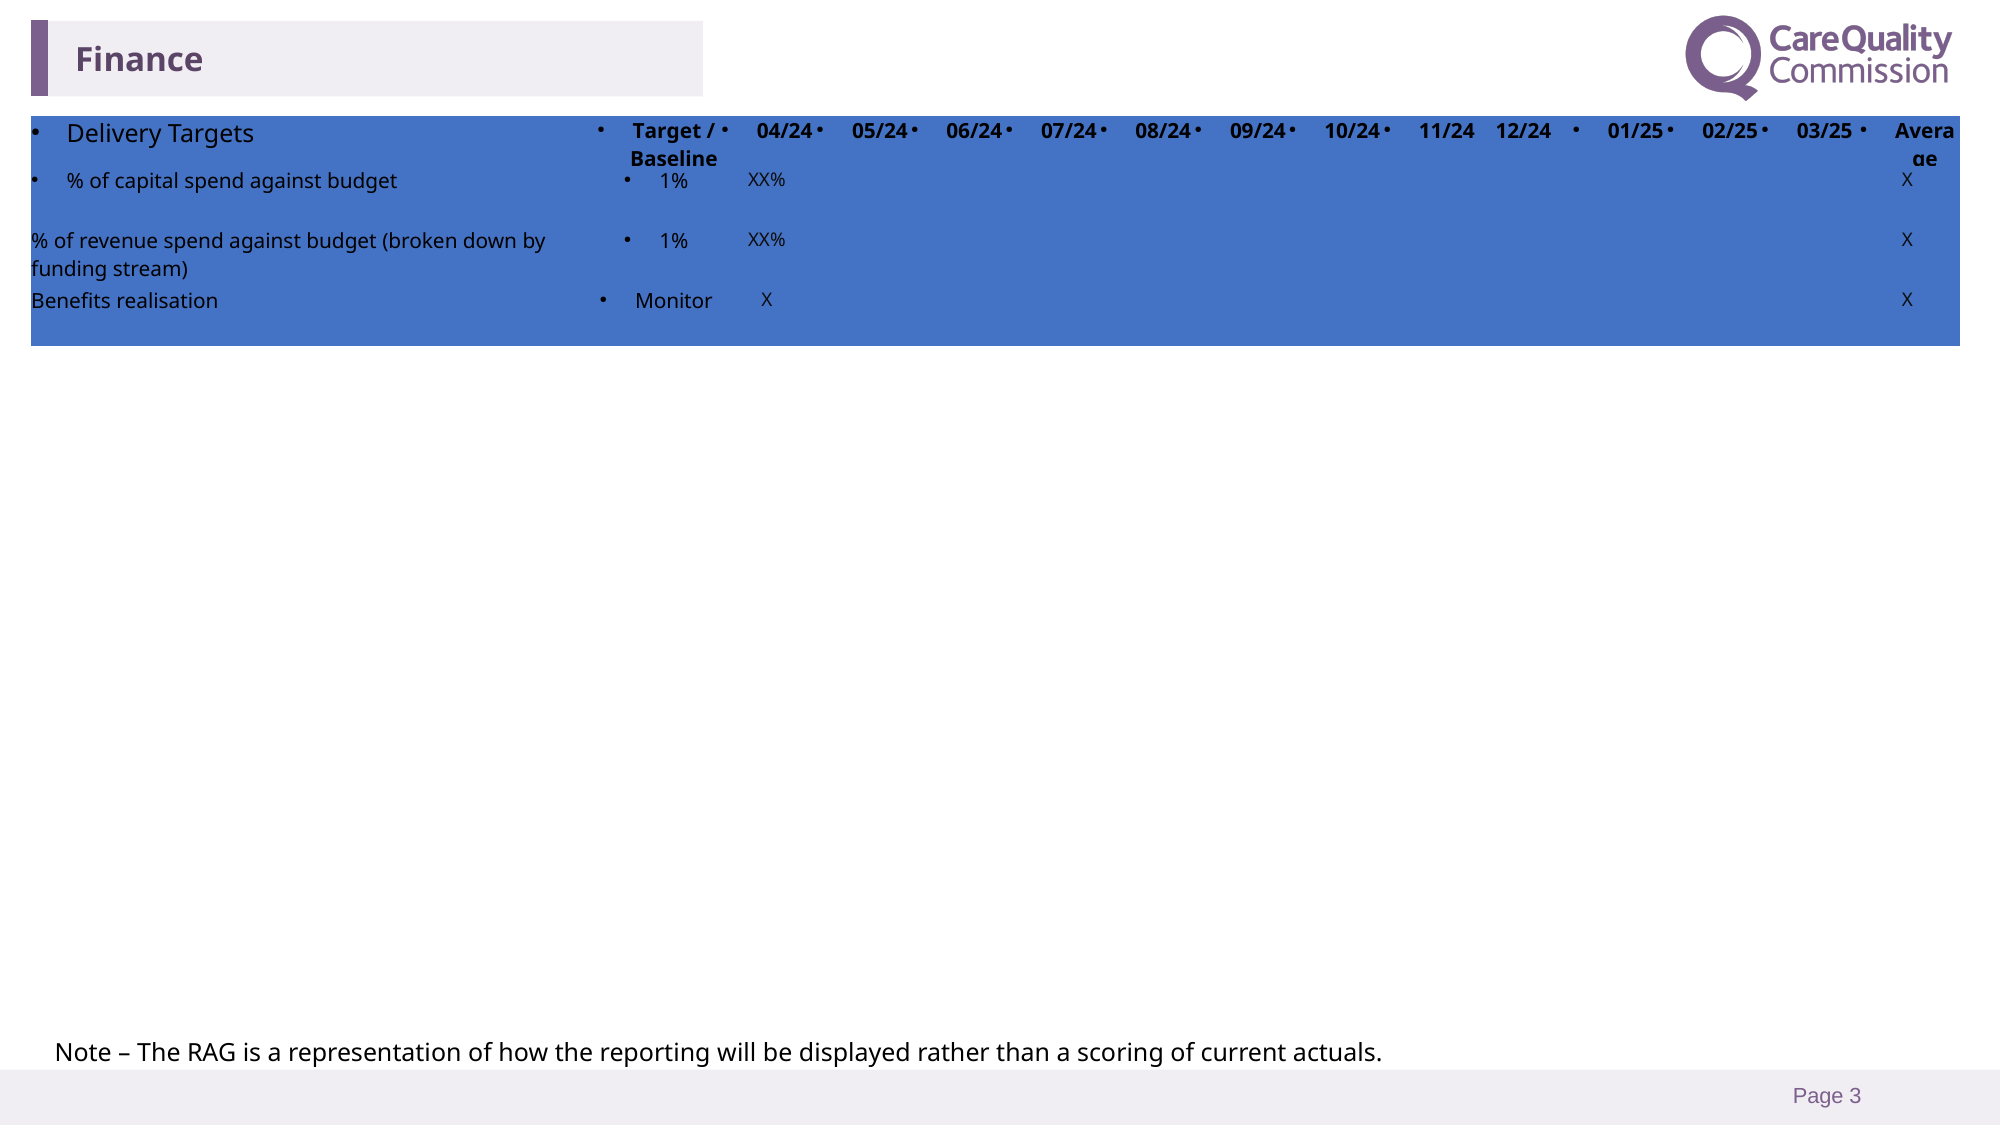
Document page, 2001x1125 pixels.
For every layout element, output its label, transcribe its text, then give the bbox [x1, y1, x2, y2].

table_cell X [719, 286, 815, 346]
table_cell 1% [593, 226, 719, 286]
table_header 07/24 [1004, 116, 1098, 166]
picture [1685, 15, 1953, 101]
table_cell [815, 226, 909, 286]
table_cell 1% [593, 166, 719, 226]
table_cell X [1854, 166, 1960, 226]
table_cell [1287, 226, 1382, 286]
table_cell [1382, 226, 1476, 286]
table_cell [1571, 286, 1665, 346]
table_cell [909, 286, 1004, 346]
table_header Average [1854, 116, 1960, 166]
table_cell XX% [719, 166, 815, 226]
table_cell [1004, 286, 1098, 346]
table_cell [1665, 286, 1760, 346]
table_cell [1571, 166, 1665, 226]
table_cell Monitor [593, 286, 719, 346]
table_cell [1760, 226, 1854, 286]
table_cell [1287, 166, 1382, 226]
table_cell [1098, 166, 1193, 226]
table_cell [815, 166, 909, 226]
text_box Note – The RAG is a representation of how the reporting will be displayed rather than a scoring of current actuals. [39, 1028, 1290, 1075]
table_header 09/24 [1193, 116, 1287, 166]
table_header 01/25 [1571, 116, 1665, 166]
table_cell [1382, 286, 1476, 346]
table_header Delivery Targets [31, 116, 593, 166]
table_cell [1476, 226, 1571, 286]
table_cell [1665, 166, 1760, 226]
table_header 11/24 [1382, 116, 1476, 166]
table_cell [909, 166, 1004, 226]
table_cell [1193, 226, 1287, 286]
table_cell % of revenue spend against budget (broken down by funding stream) [31, 226, 593, 286]
table_cell [1476, 286, 1571, 346]
table_cell XX% [719, 226, 815, 286]
table_cell [1193, 166, 1287, 226]
table_cell [1476, 166, 1571, 226]
table_cell % of capital spend against budget [31, 166, 593, 226]
text_box [0, 1070, 2000, 1125]
table_cell [1571, 226, 1665, 286]
table_cell [1004, 226, 1098, 286]
table_header 10/24 [1287, 116, 1382, 166]
table_cell X [1854, 226, 1960, 286]
table_cell [1004, 166, 1098, 226]
table_cell [1098, 286, 1193, 346]
table_cell [1287, 286, 1382, 346]
table_cell [1382, 166, 1476, 226]
table_header 08/24 [1098, 116, 1193, 166]
table_cell [1760, 286, 1854, 346]
table_header 05/24 [815, 116, 909, 166]
table_cell [1193, 286, 1287, 346]
table_header 04/24 [719, 116, 815, 166]
text_box [31, 20, 703, 96]
table_cell Benefits realisation [31, 286, 593, 346]
table_header 12/24 [1476, 116, 1571, 166]
table_cell [1665, 226, 1760, 286]
table_cell [1760, 166, 1854, 226]
title Finance [60, 30, 689, 87]
table_cell [909, 226, 1004, 286]
table_header Target / Baseline [593, 116, 719, 166]
text_box Page 3 [1777, 1073, 1961, 1117]
table_cell [1098, 226, 1193, 286]
table_cell [815, 286, 909, 346]
table_header 02/25 [1665, 116, 1760, 166]
table_header 03/25 [1760, 116, 1854, 166]
table_cell X [1854, 286, 1960, 346]
table_header 06/24 [909, 116, 1004, 166]
